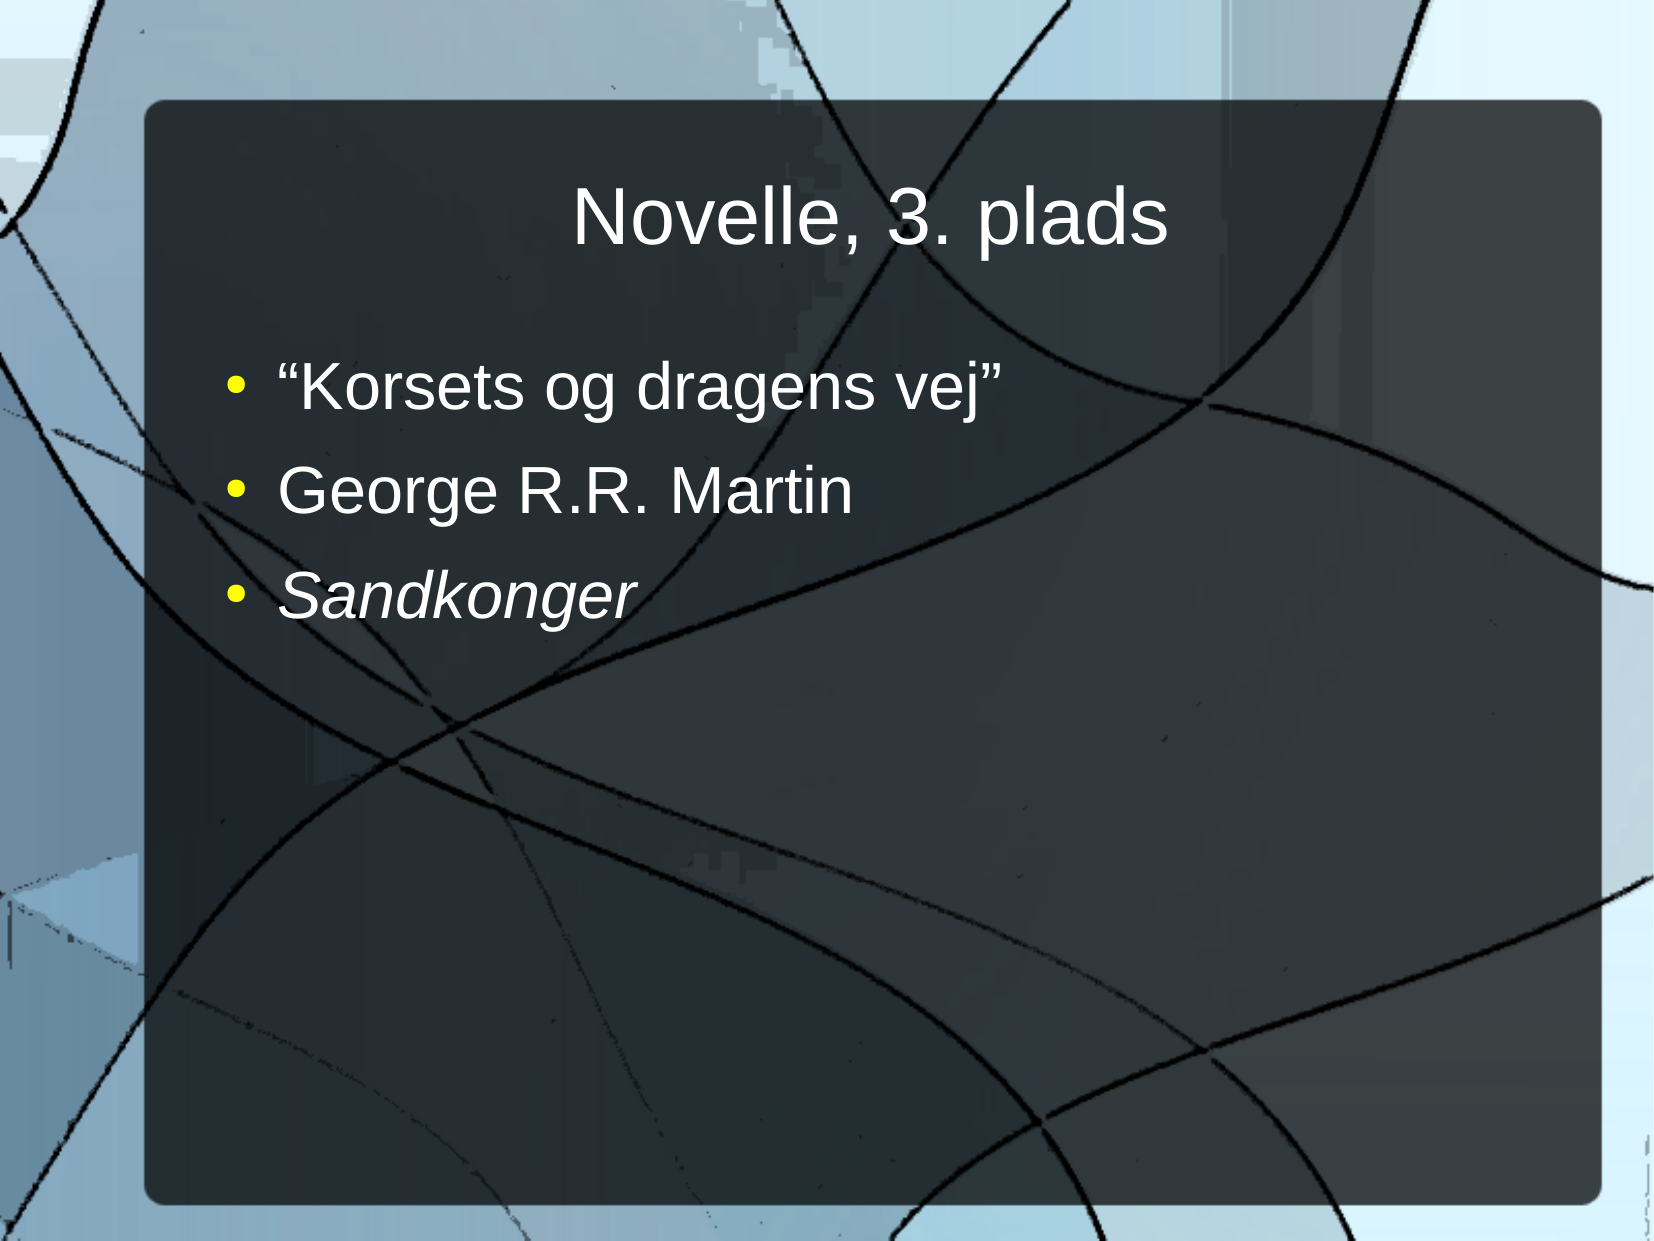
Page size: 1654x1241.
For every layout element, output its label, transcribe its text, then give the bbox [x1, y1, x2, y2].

list “Korsets og dragens vej” George R.R. Martin Sandkonger [206, 349, 1571, 1069]
picture [0, 0, 1654, 1241]
title Novelle, 3. plads [159, 108, 1583, 325]
